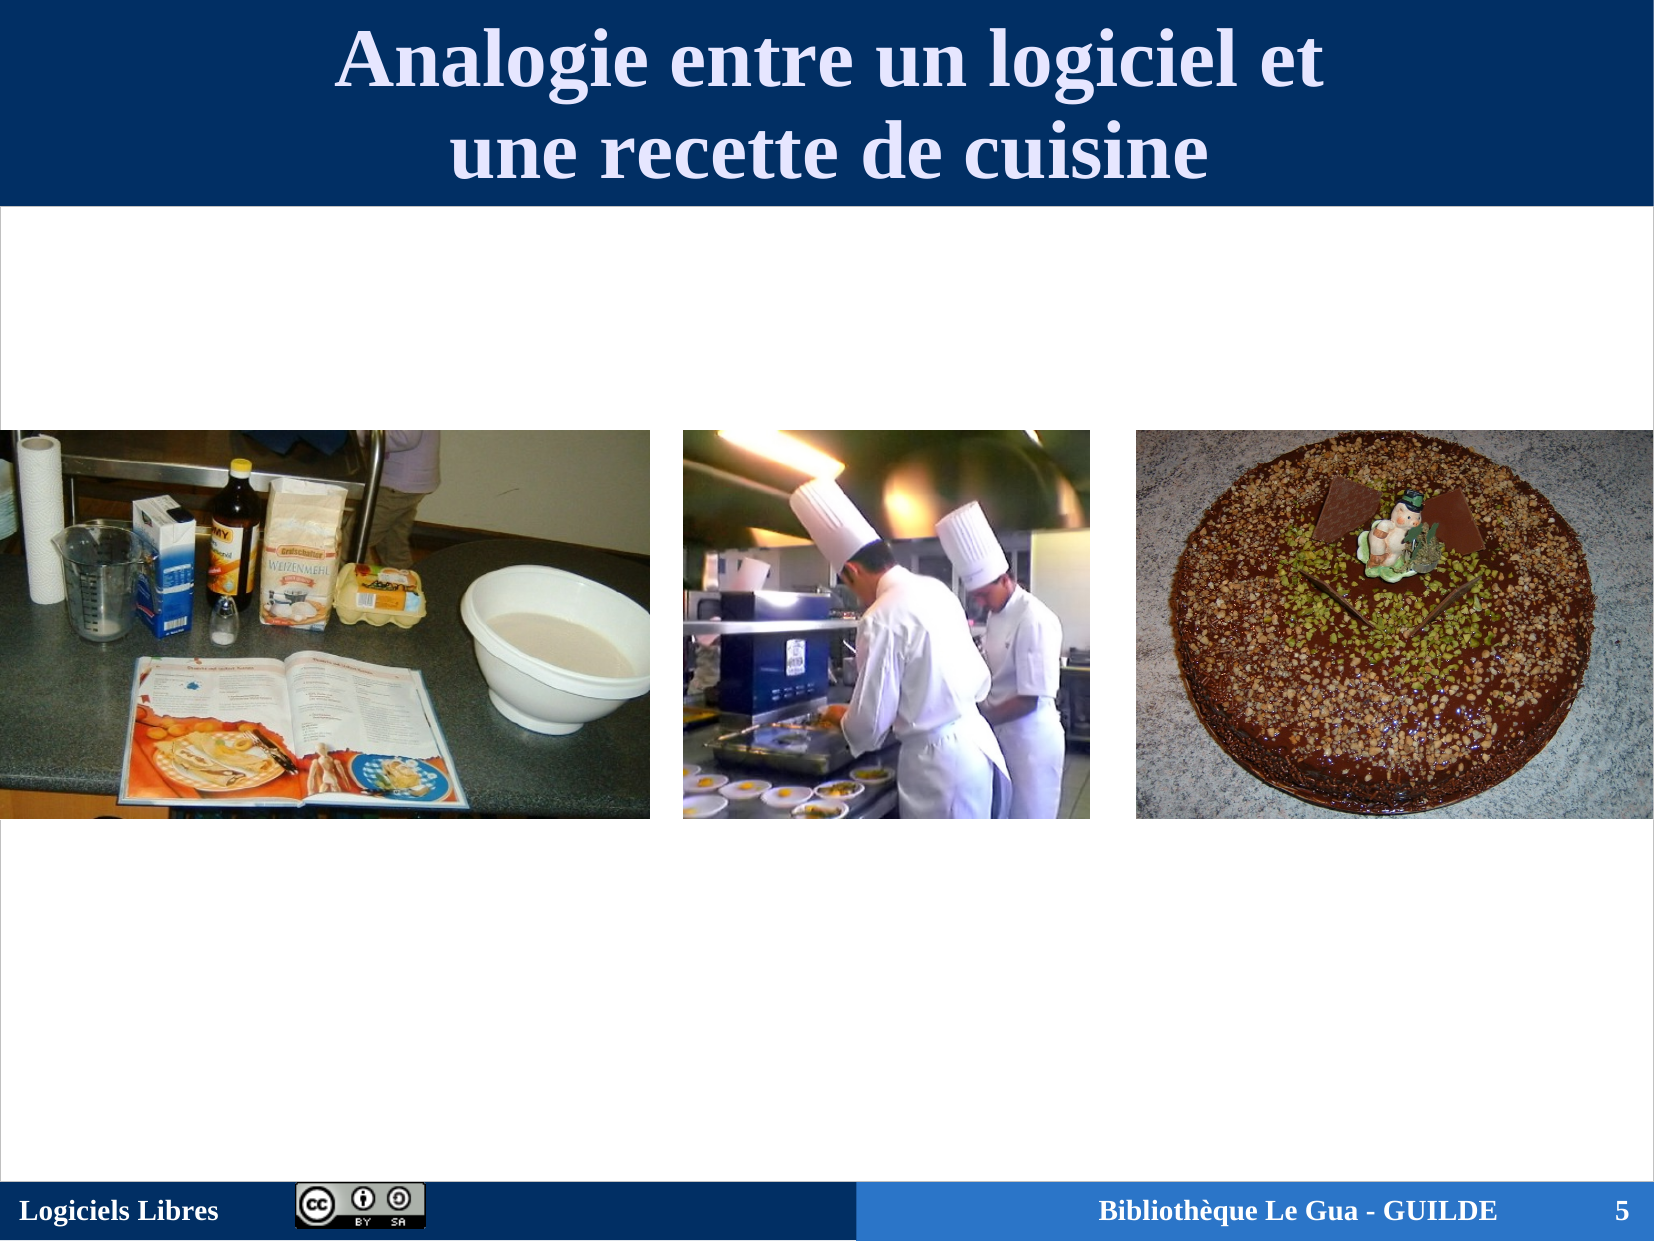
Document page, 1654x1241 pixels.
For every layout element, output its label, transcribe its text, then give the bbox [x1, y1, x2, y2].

title Analogie entre un logiciel et une recette de cuisine [85, 8, 1574, 201]
picture [0, 430, 1654, 820]
picture [295, 1182, 426, 1229]
